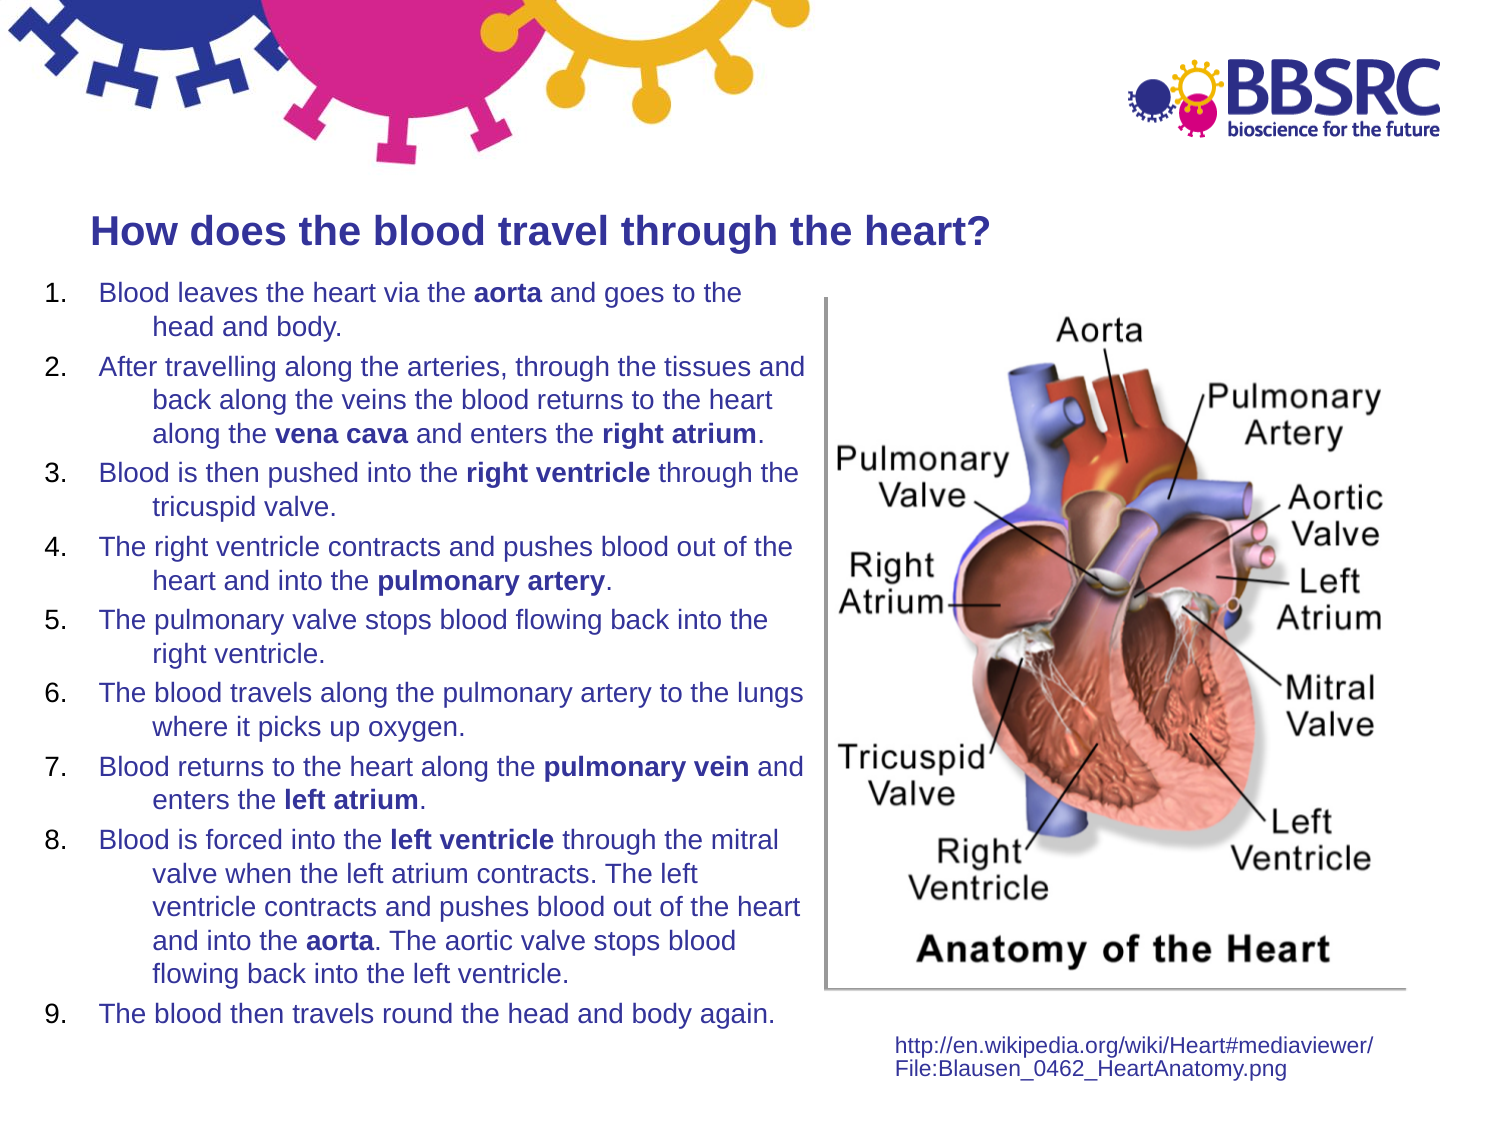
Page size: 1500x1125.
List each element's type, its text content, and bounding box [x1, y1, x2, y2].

text_box http://en.wikipedia.org/wiki/Heart#mediaviewer/File:Blausen_0462_HeartAnatomy.png [879, 1023, 1400, 1101]
list Blood leaves the heart via the aorta and goes to the head and body. After travelling along the arteries, through the tissues and back along the veins the blood returns to the heart along the vena cava and enters the right atrium. Blood is then pushed into the right ventricle through the tricuspid valve. The right ventricle contracts and pushes blood out of the heart and into the pulmonary artery. The pulmonary valve stops blood flowing back into the right ventricle. The blood travels along the pulmonary artery to the lungs where it picks up oxygen. Blood returns to the heart along the pulmonary vein and enters the left atrium. Blood is forced into the left ventricle through the mitral valve when the left atrium contracts. The left ventricle contracts and pushes blood out of the heart and into the aorta. The aortic valve stops blood flowing back into the left ventricle. The blood then travels round the head and body again. [29, 267, 821, 1049]
title How does the blood travel through the heart? [75, 171, 1152, 362]
picture [828, 292, 1412, 988]
